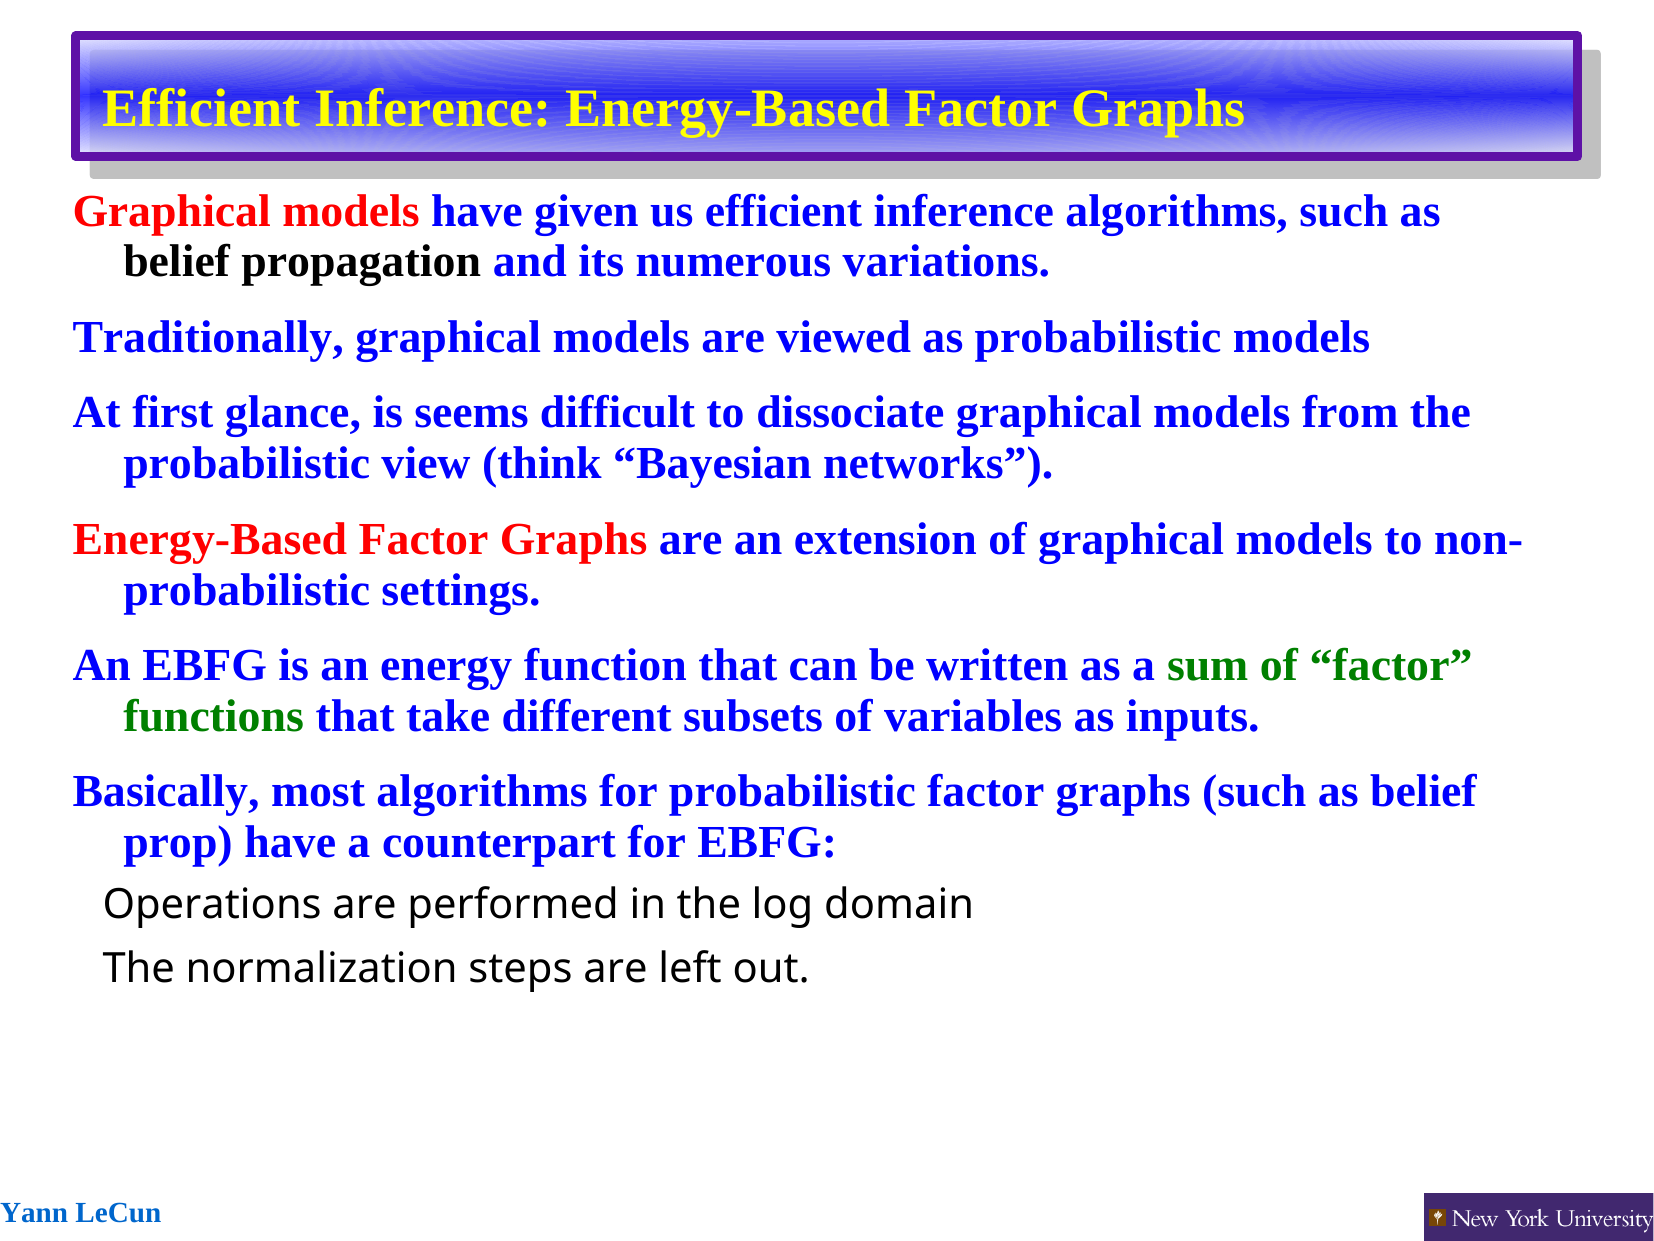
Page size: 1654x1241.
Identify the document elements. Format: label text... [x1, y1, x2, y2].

picture [1424, 1193, 1654, 1241]
title Efficient Inference: Energy-Based Factor Graphs [75, 35, 1578, 157]
list Graphical models have given us efficient inference algorithms, such as belief propagation and its numerous variations. Traditionally, graphical models are viewed as probabilistic models At first glance, is seems difficult to dissociate graphical models from the probabilistic view (think “Bayesian networks”). Energy-Based Factor Graphs are an extension of graphical models to non-probabilistic settings. An EBFG is an energy function that can be written as a sum of “factor” functions that take different subsets of variables as inputs. Basically, most algorithms for probabilistic factor graphs (such as belief prop) have a counterpart for EBFG: Operations are performed in the log domain The normalization steps are left out. [72, 185, 1541, 1197]
